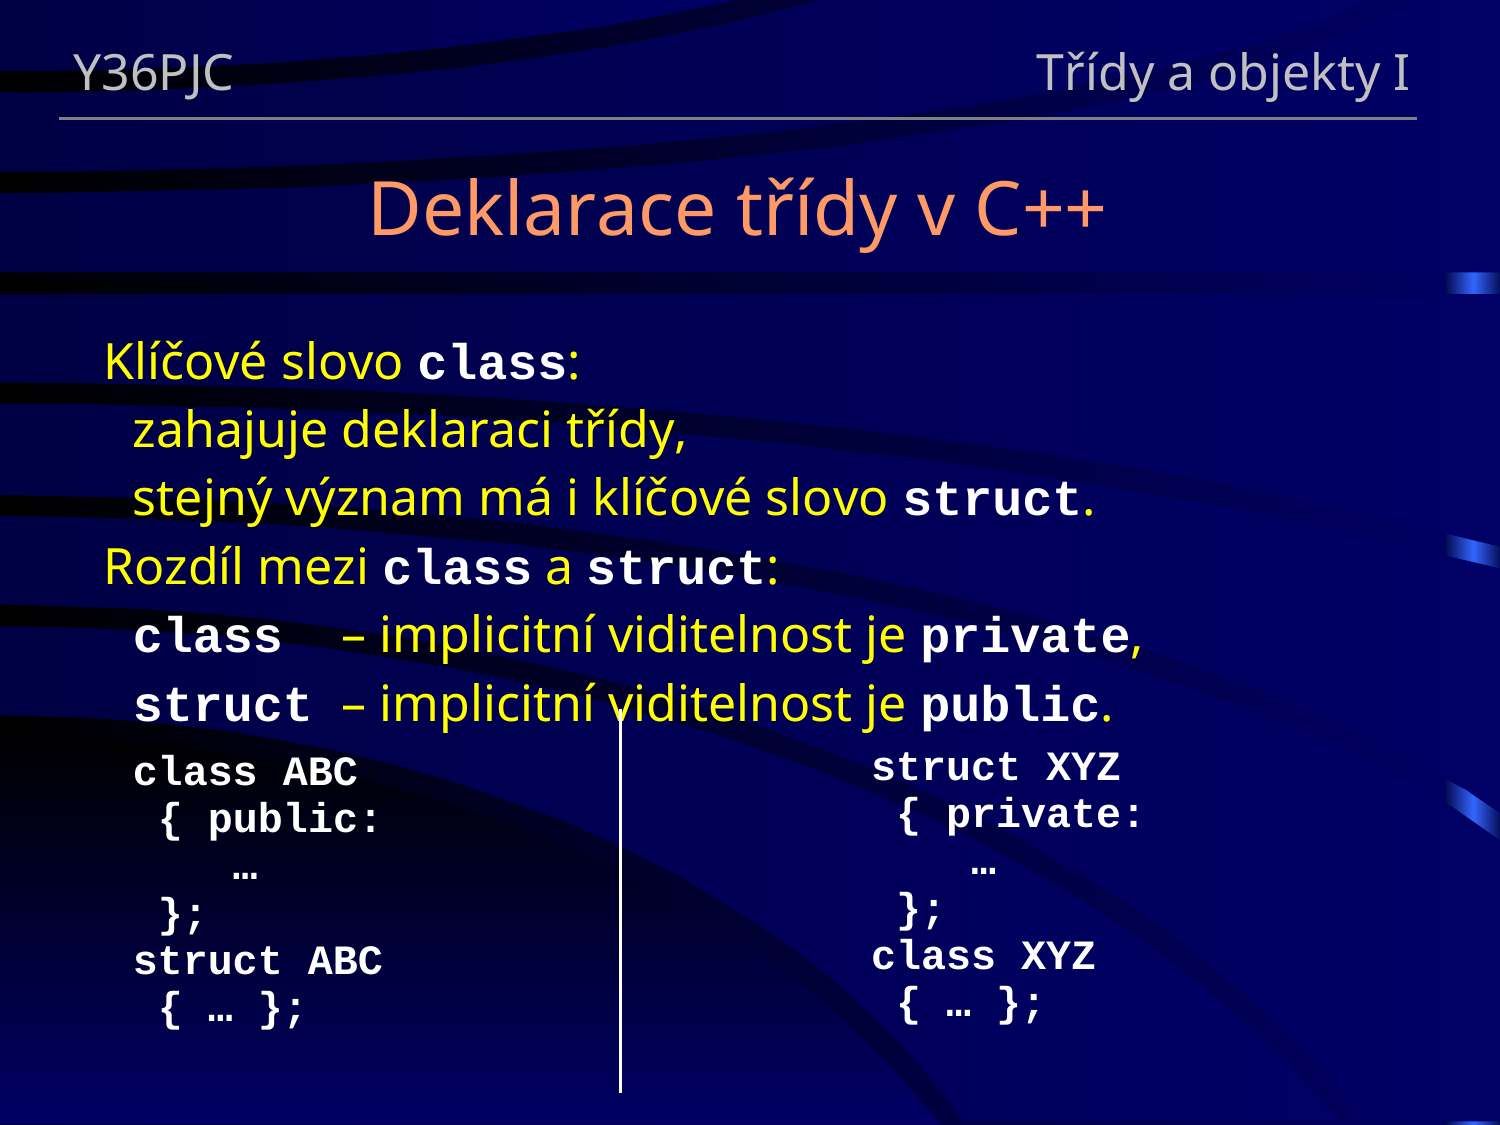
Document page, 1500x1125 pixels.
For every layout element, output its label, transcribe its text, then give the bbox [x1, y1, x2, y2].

text_box struct XYZ { private: … }; class XYZ { … }; [856, 738, 1300, 1040]
text_box Třídy a objekty I [1021, 29, 1418, 105]
text_box Deklarace třídy v C++ Klíčové slovo class: zahajuje deklaraci třídy, stejný význam má i klíčové slovo struct. Rozdíl mezi class a struct: class – implicitní viditelnost je private, struct – implicitní viditelnost je public. [59, 147, 1418, 699]
text_box class ABC { public: … }; struct ABC { … }; [118, 743, 562, 1045]
text_box Y36PJC [59, 29, 251, 105]
